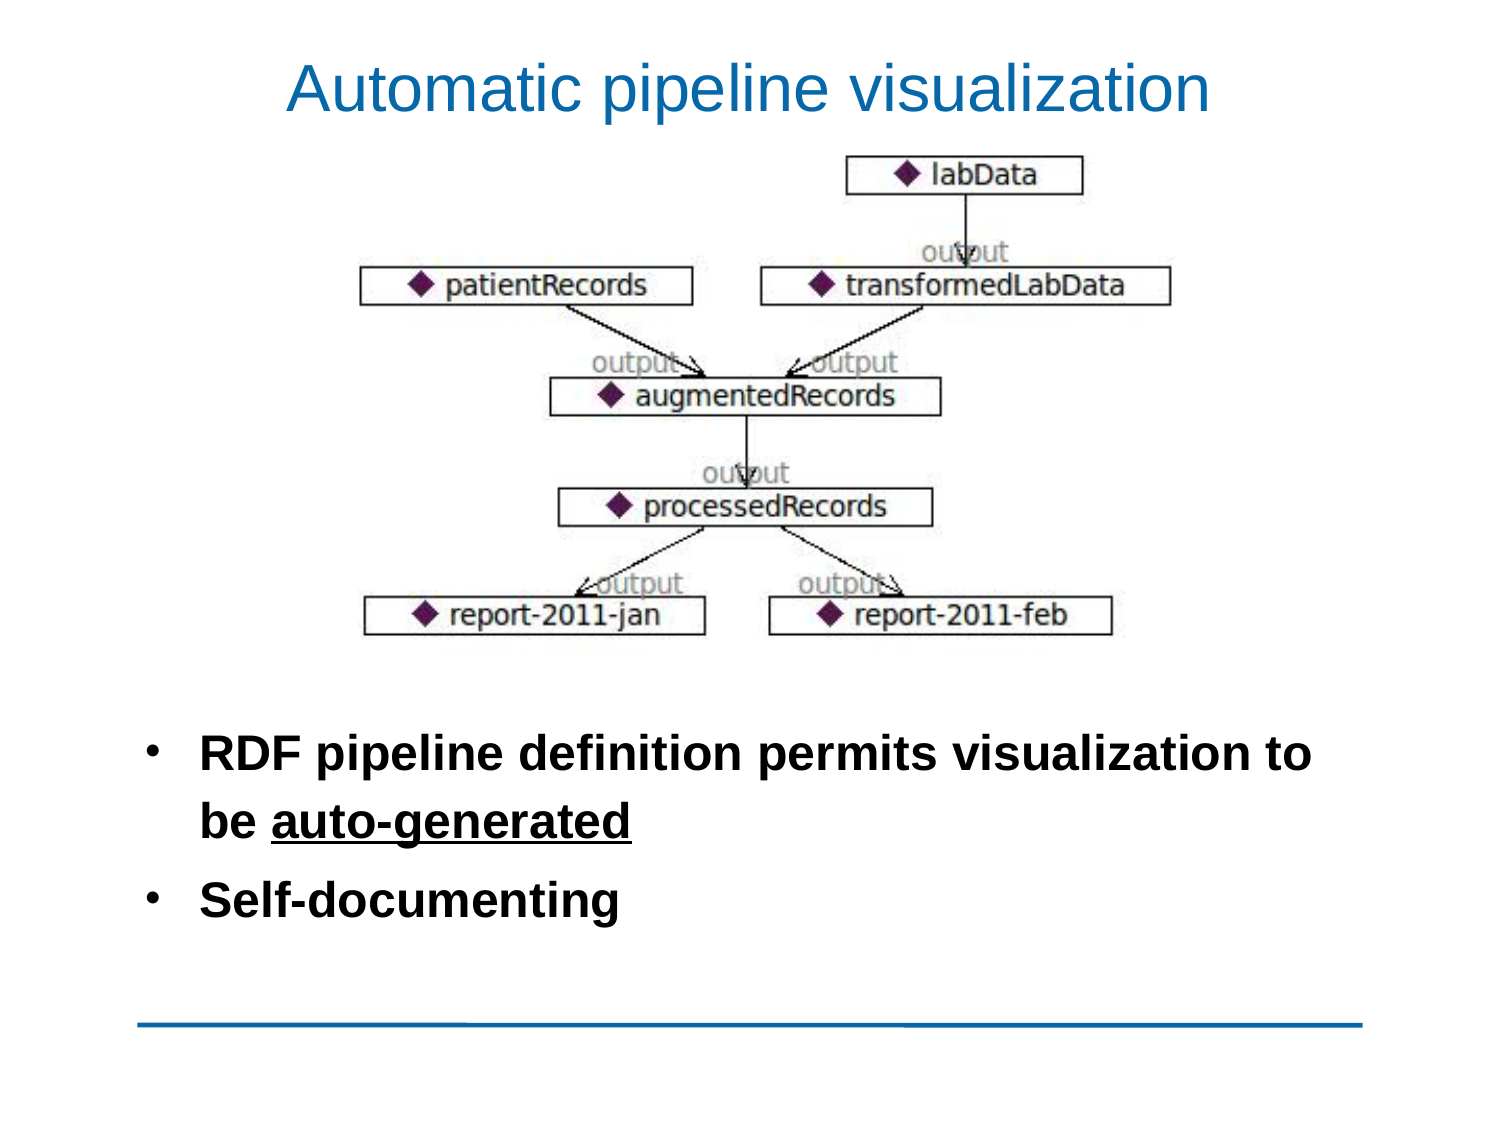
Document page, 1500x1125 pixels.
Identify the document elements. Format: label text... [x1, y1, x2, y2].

list RDF pipeline definition permits visualization to be auto-generated Self-documenting [115, 705, 1381, 1036]
title Automatic pipeline visualization [0, 6, 1500, 149]
picture [358, 154, 1176, 659]
